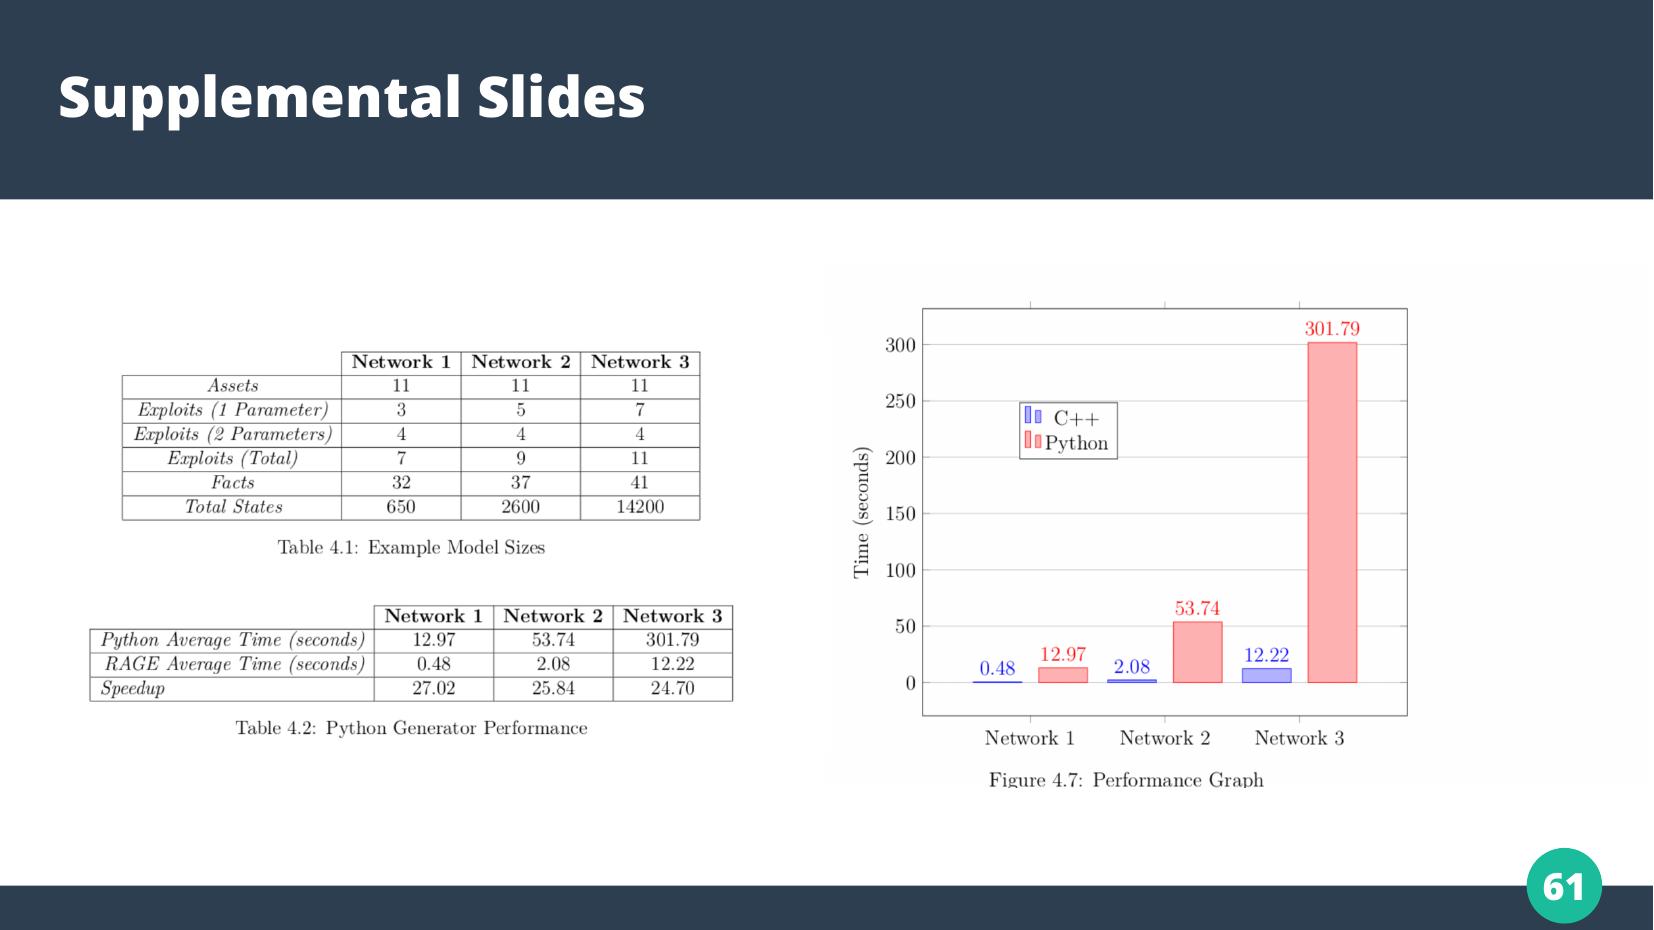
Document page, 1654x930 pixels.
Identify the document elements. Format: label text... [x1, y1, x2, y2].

title Supplemental Slides [58, 36, 1594, 155]
picture [0, 262, 1651, 788]
